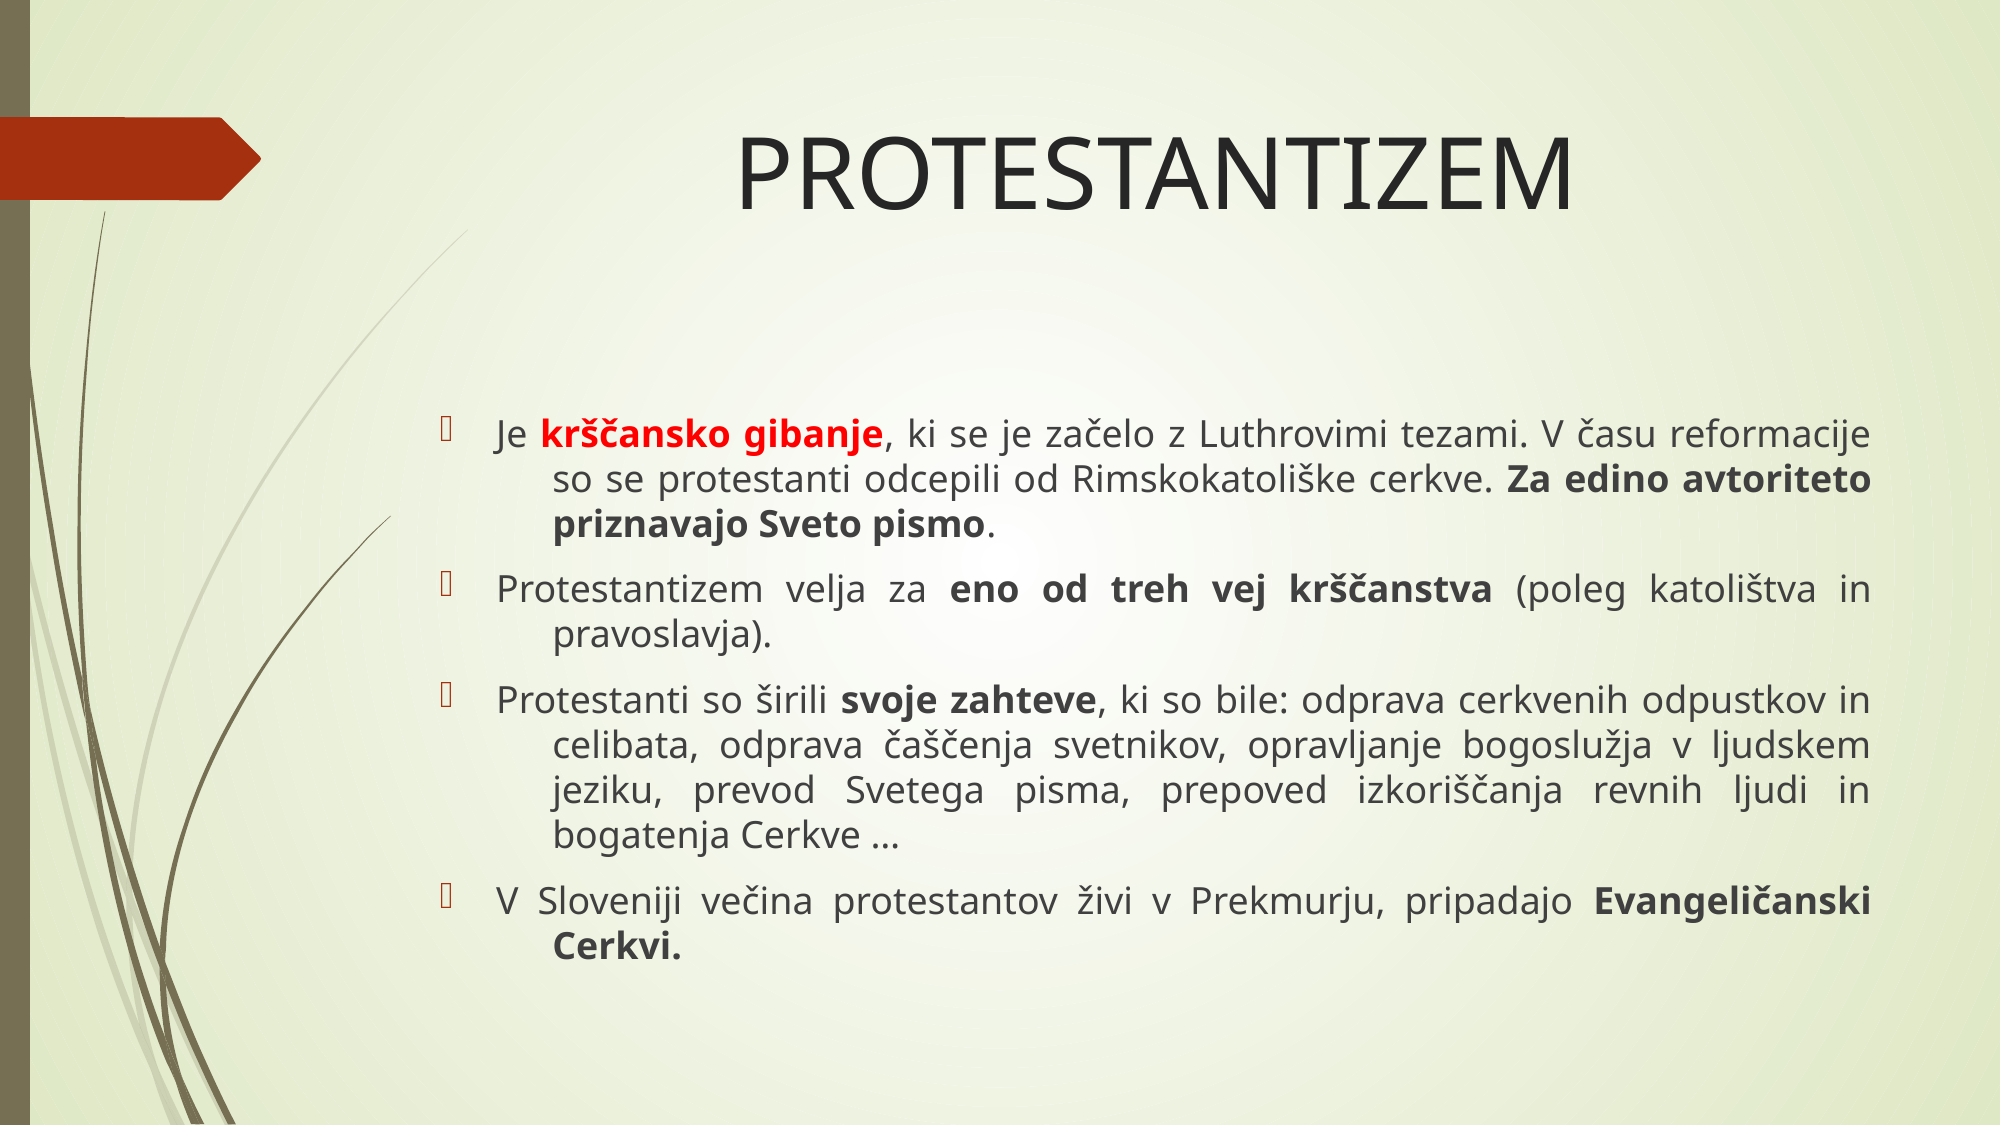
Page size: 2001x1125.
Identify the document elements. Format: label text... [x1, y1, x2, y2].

title PROTESTANTIZEM [425, 102, 1888, 313]
list Je krščansko gibanje, ki se je začelo z Luthrovimi tezami. V času reformacije so se protestanti odcepili od Rimskokatoliške cerkve. Za edino avtoriteto priznavajo Sveto pismo. Protestantizem velja za eno od treh vej krščanstva (poleg katolištva in pravoslavja). Protestanti so širili svoje zahteve, ki so bile: odprava cerkvenih odpustkov in celibata, odprava čaščenja svetnikov, opravljanje bogoslužja v ljudskem jeziku, prevod Svetega pisma, prepoved izkoriščanja revnih ljudi in bogatenja Cerkve … V Sloveniji večina protestantov živi v Prekmurju, pripadajo Evangeličanski Cerkvi. [424, 402, 1888, 1064]
